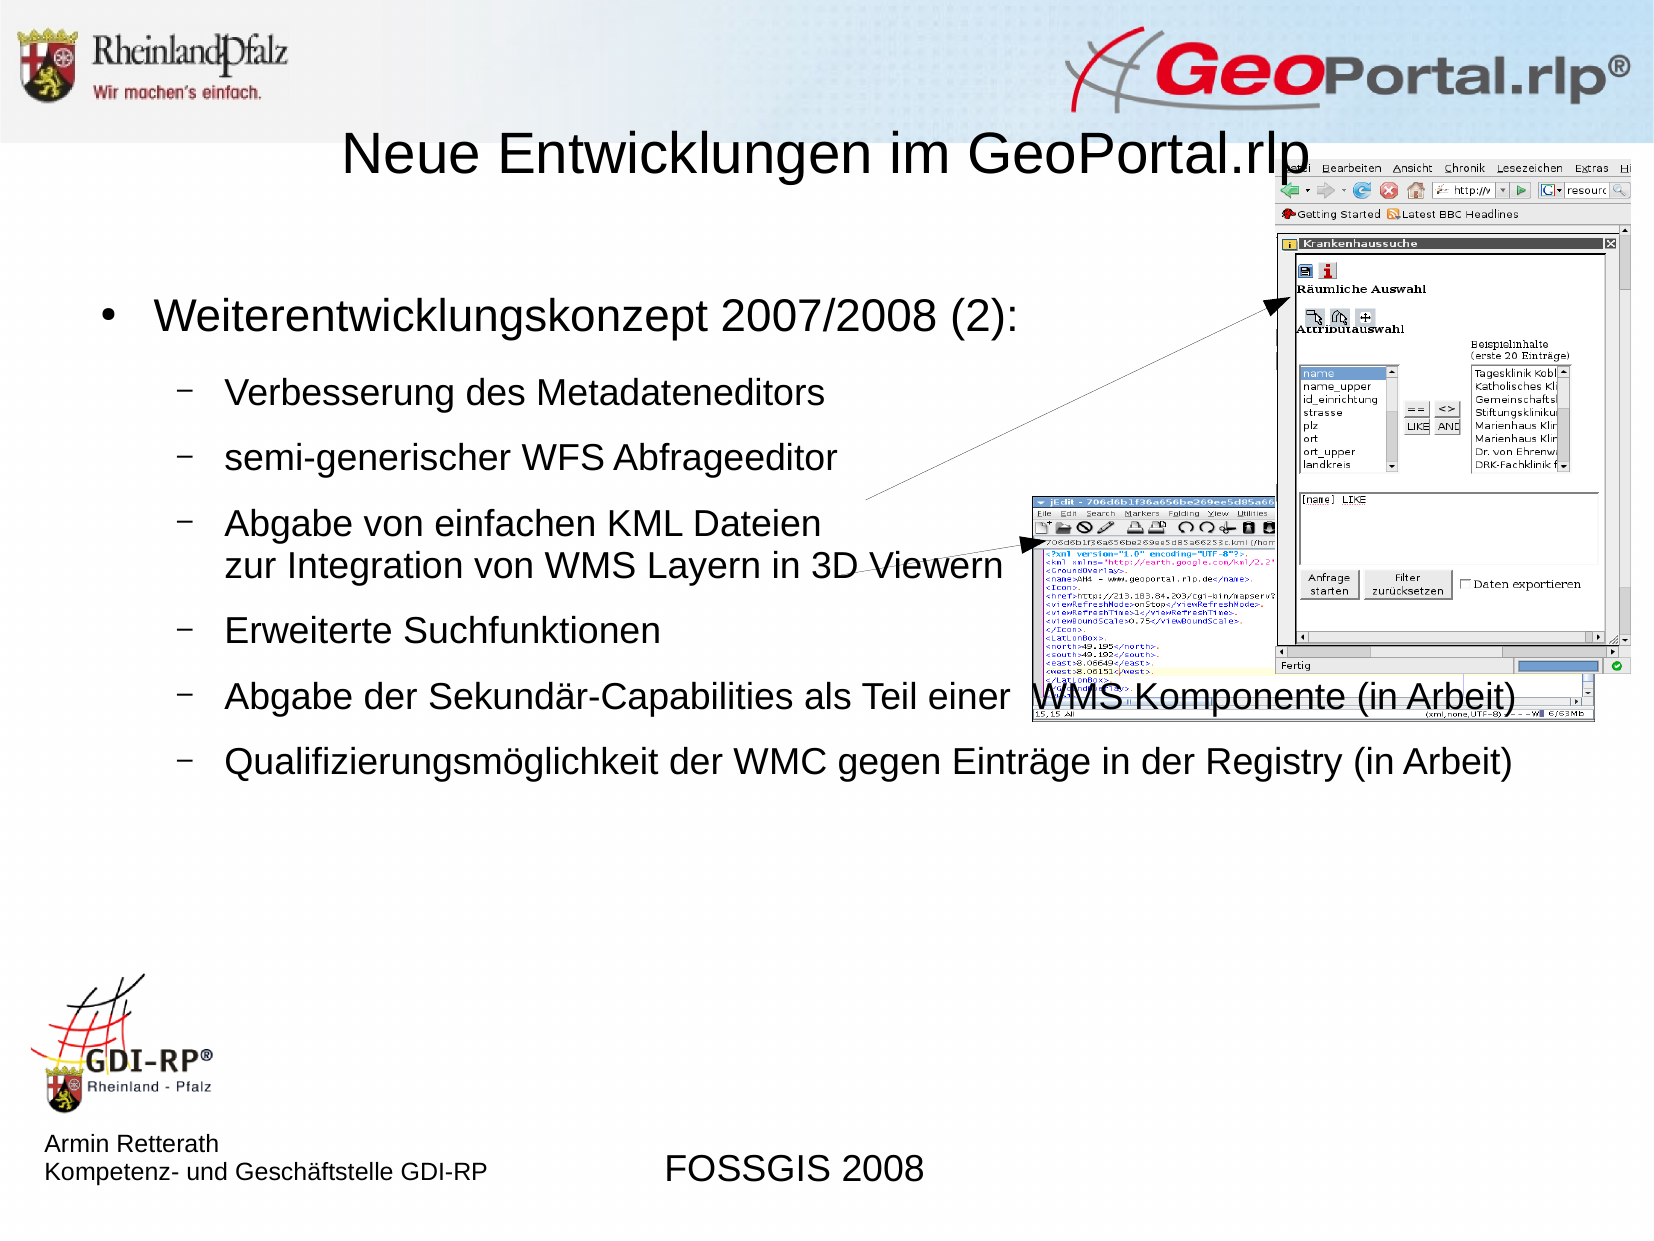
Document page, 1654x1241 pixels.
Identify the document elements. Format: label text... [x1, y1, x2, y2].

title Neue Entwicklungen im GeoPortal.rlp [82, 49, 1571, 257]
list Weiterentwicklungskonzept 2007/2008 (2): Verbesserung des Metadateneditors semi-generischer WFS Abfrageeditor Abgabe von einfachen KML Dateien zur Integration von WMS Layern in 3D Viewern Erweiterte Suchfunktionen Abgabe der Sekundär-Capabilities als Teil einer WMS Komponente (in Arbeit) Qualifizierungsmöglichkeit der WMC gegen Einträge in der Registry (in Arbeit) [82, 290, 1571, 1109]
picture [0, 0, 1654, 1241]
